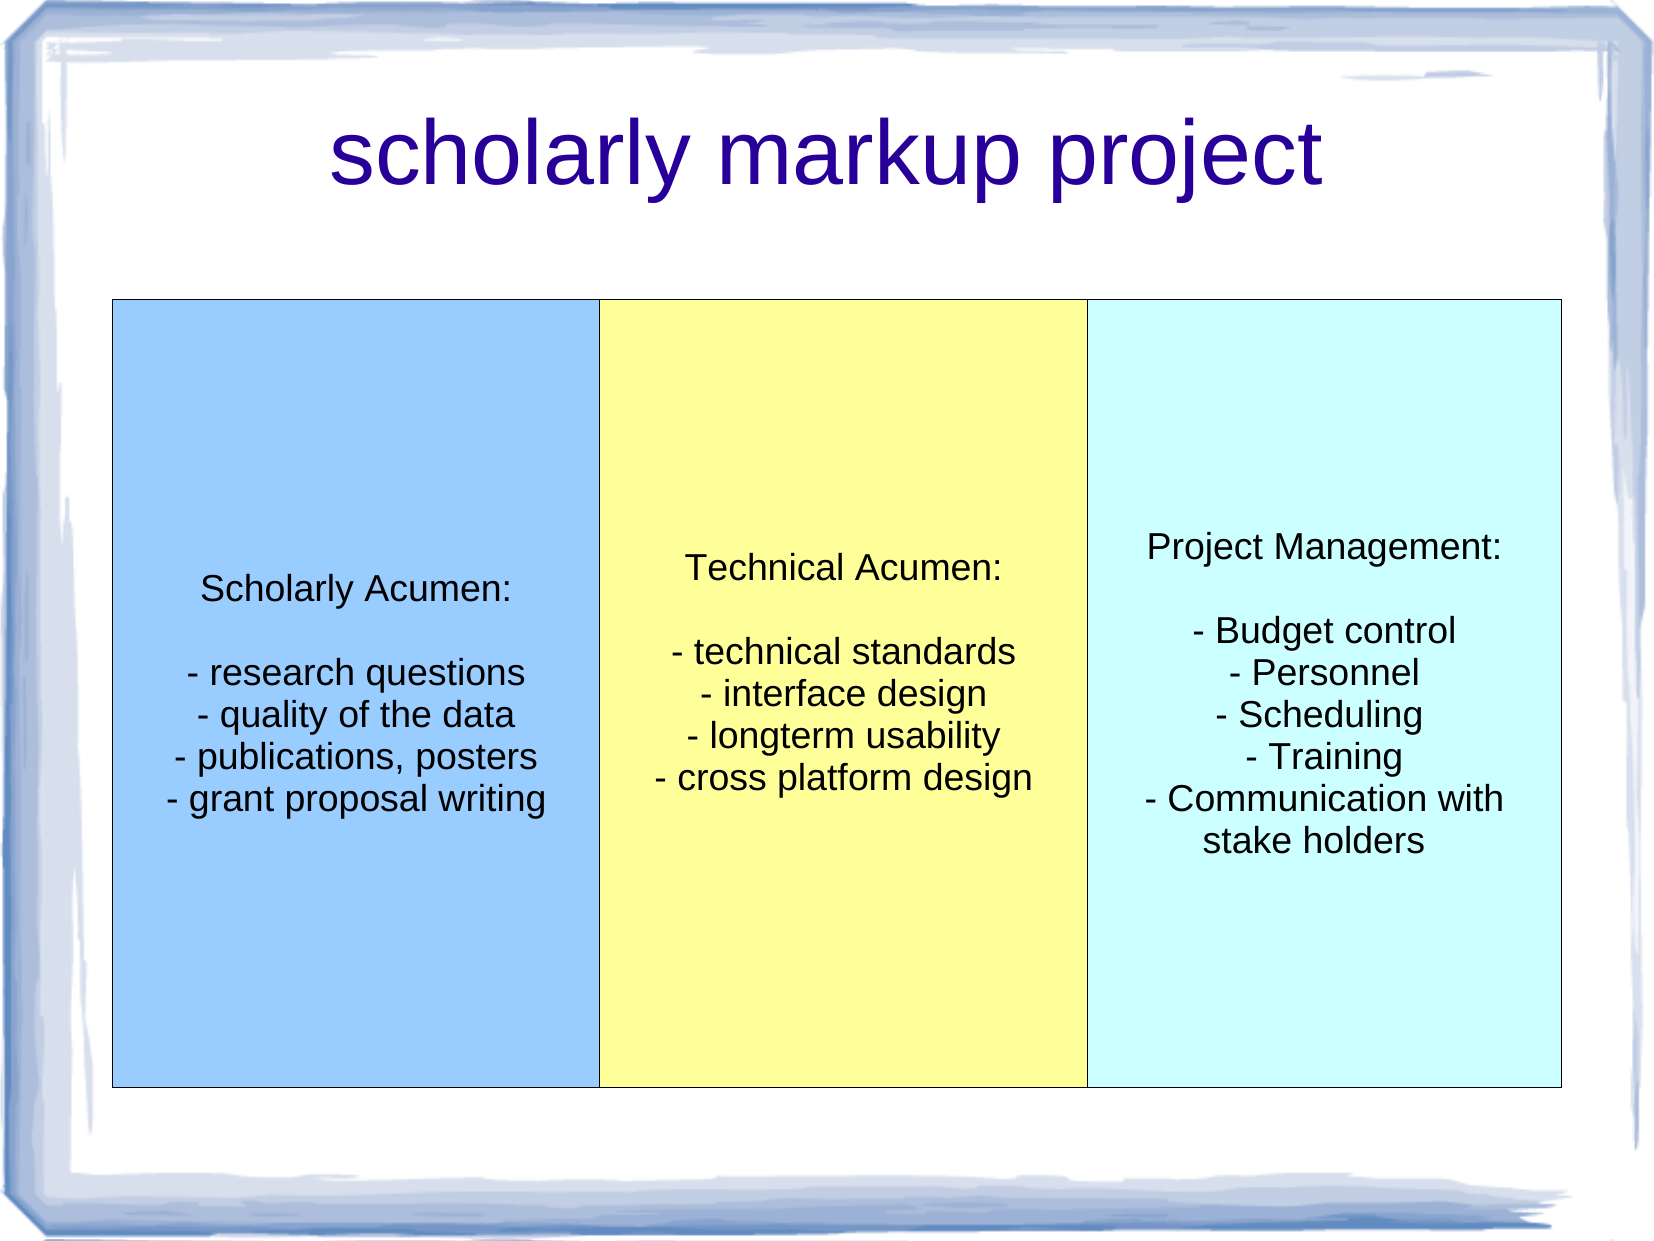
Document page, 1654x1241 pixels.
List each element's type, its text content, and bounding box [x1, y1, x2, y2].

text_box Project Management: - Budget control - Personnel - Scheduling - Training - Communication with stake holders [1087, 299, 1562, 1088]
text_box Technical Acumen: - technical standards - interface design - longterm usability - cross platform design [599, 299, 1087, 1088]
picture [0, 0, 1654, 1241]
title scholarly markup project [82, 0, 1571, 410]
text_box Scholarly Acumen: - research questions - quality of the data - publications, posters - grant proposal writing [112, 299, 599, 1088]
